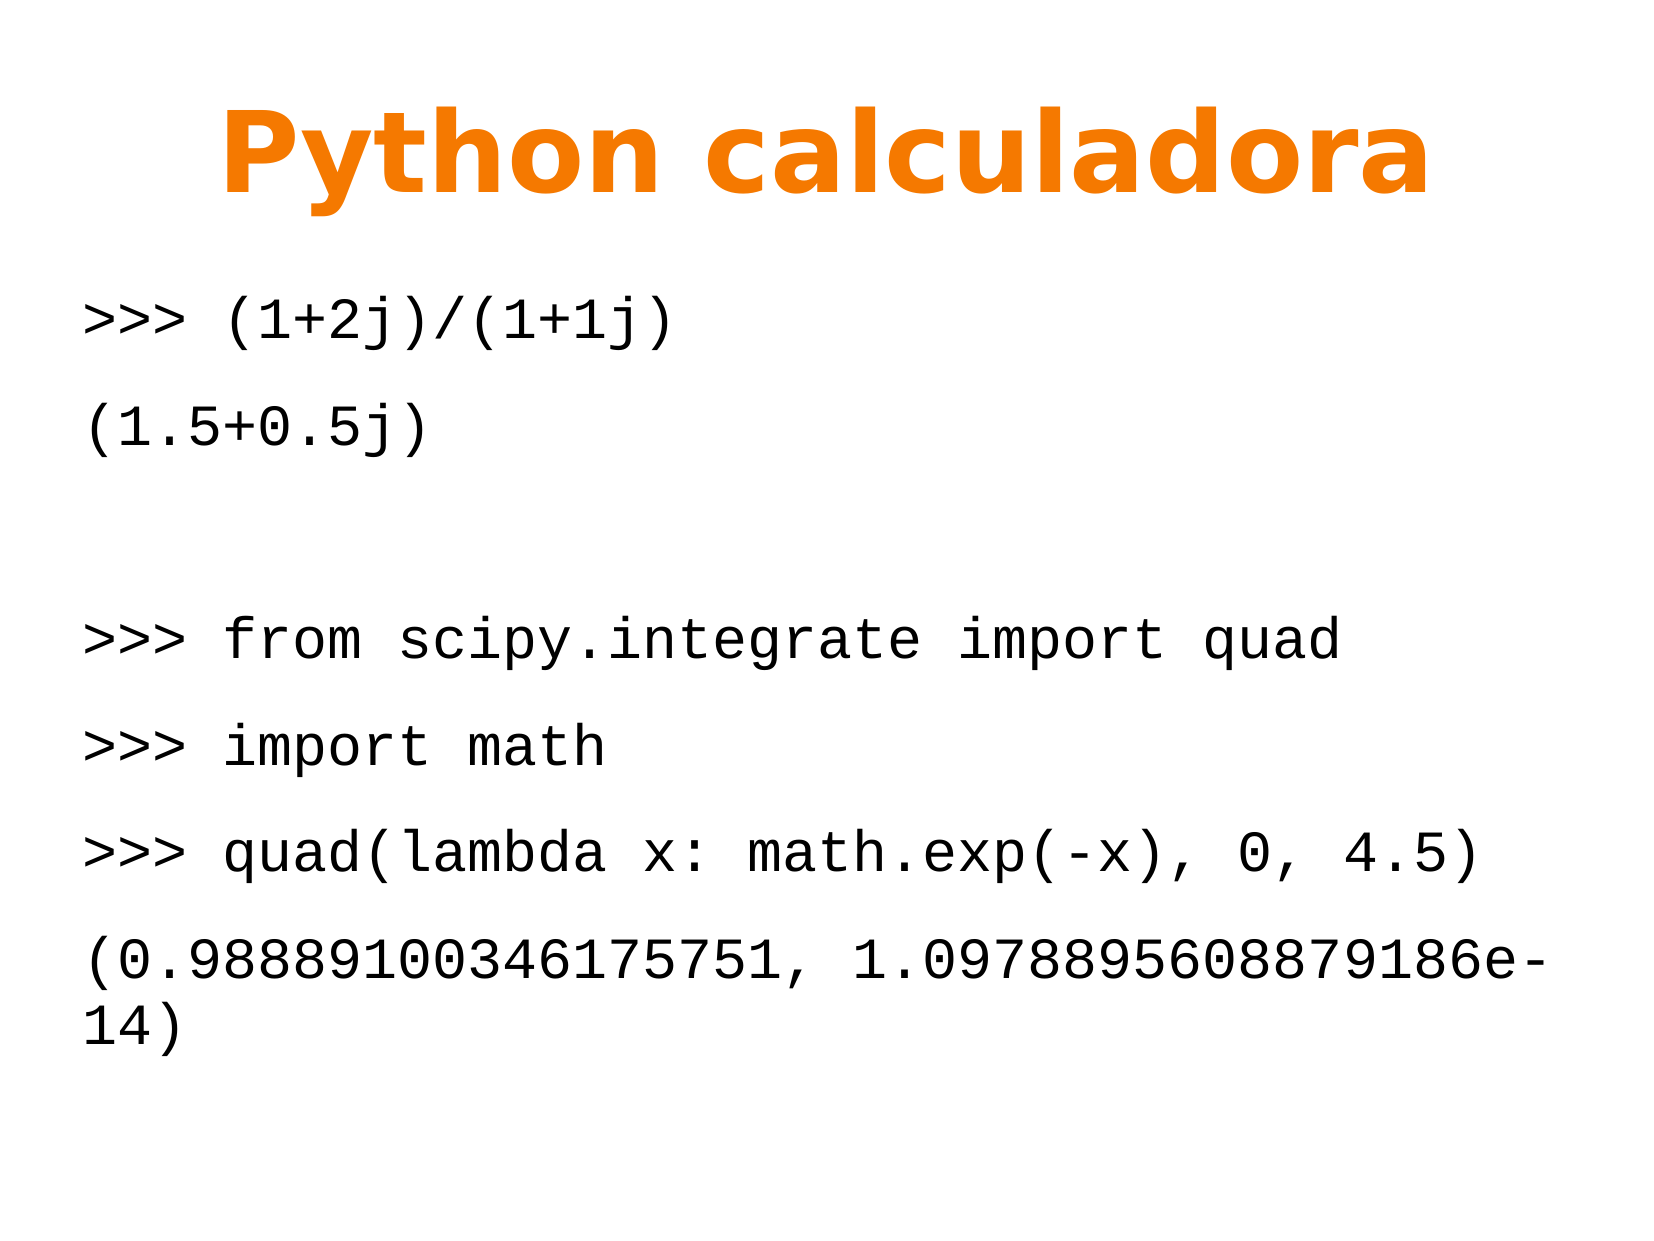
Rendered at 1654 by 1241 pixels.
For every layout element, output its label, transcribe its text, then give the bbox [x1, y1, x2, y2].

title Python calculadora [82, 56, 1571, 250]
list >>> (1+2j)/(1+1j) (1.5+0.5j) >>> from scipy.integrate import quad >>> import math >>> quad(lambda x: math.exp(-x), 0, 4.5) (0.98889100346175751, 1.0978895608879186e-14) [82, 290, 1571, 1094]
